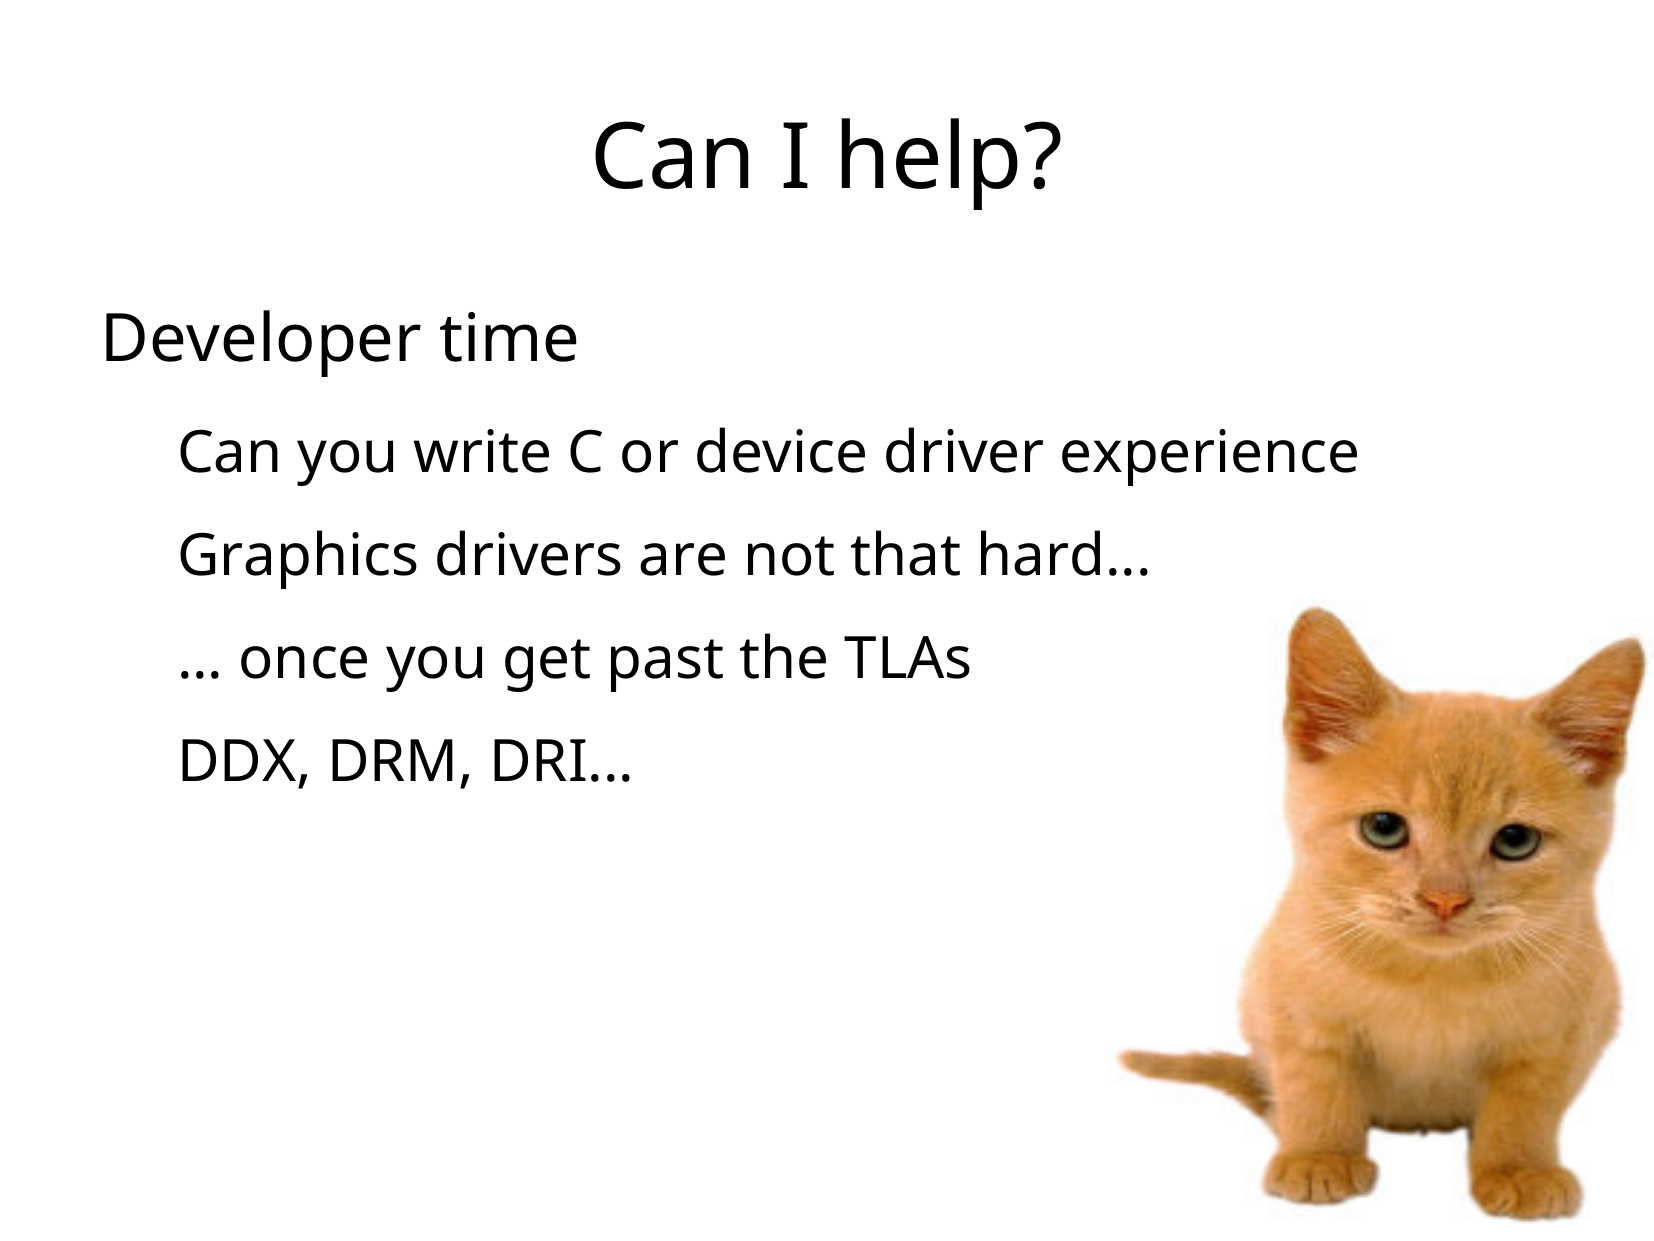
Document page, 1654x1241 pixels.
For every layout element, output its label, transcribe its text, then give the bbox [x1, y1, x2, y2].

picture [1109, 600, 1654, 1227]
title Can I help? [82, 49, 1571, 257]
list Developer time Can you write C or device driver experience Graphics drivers are not that hard... ... once you get past the TLAs DDX, DRM, DRI... [82, 290, 1571, 1109]
